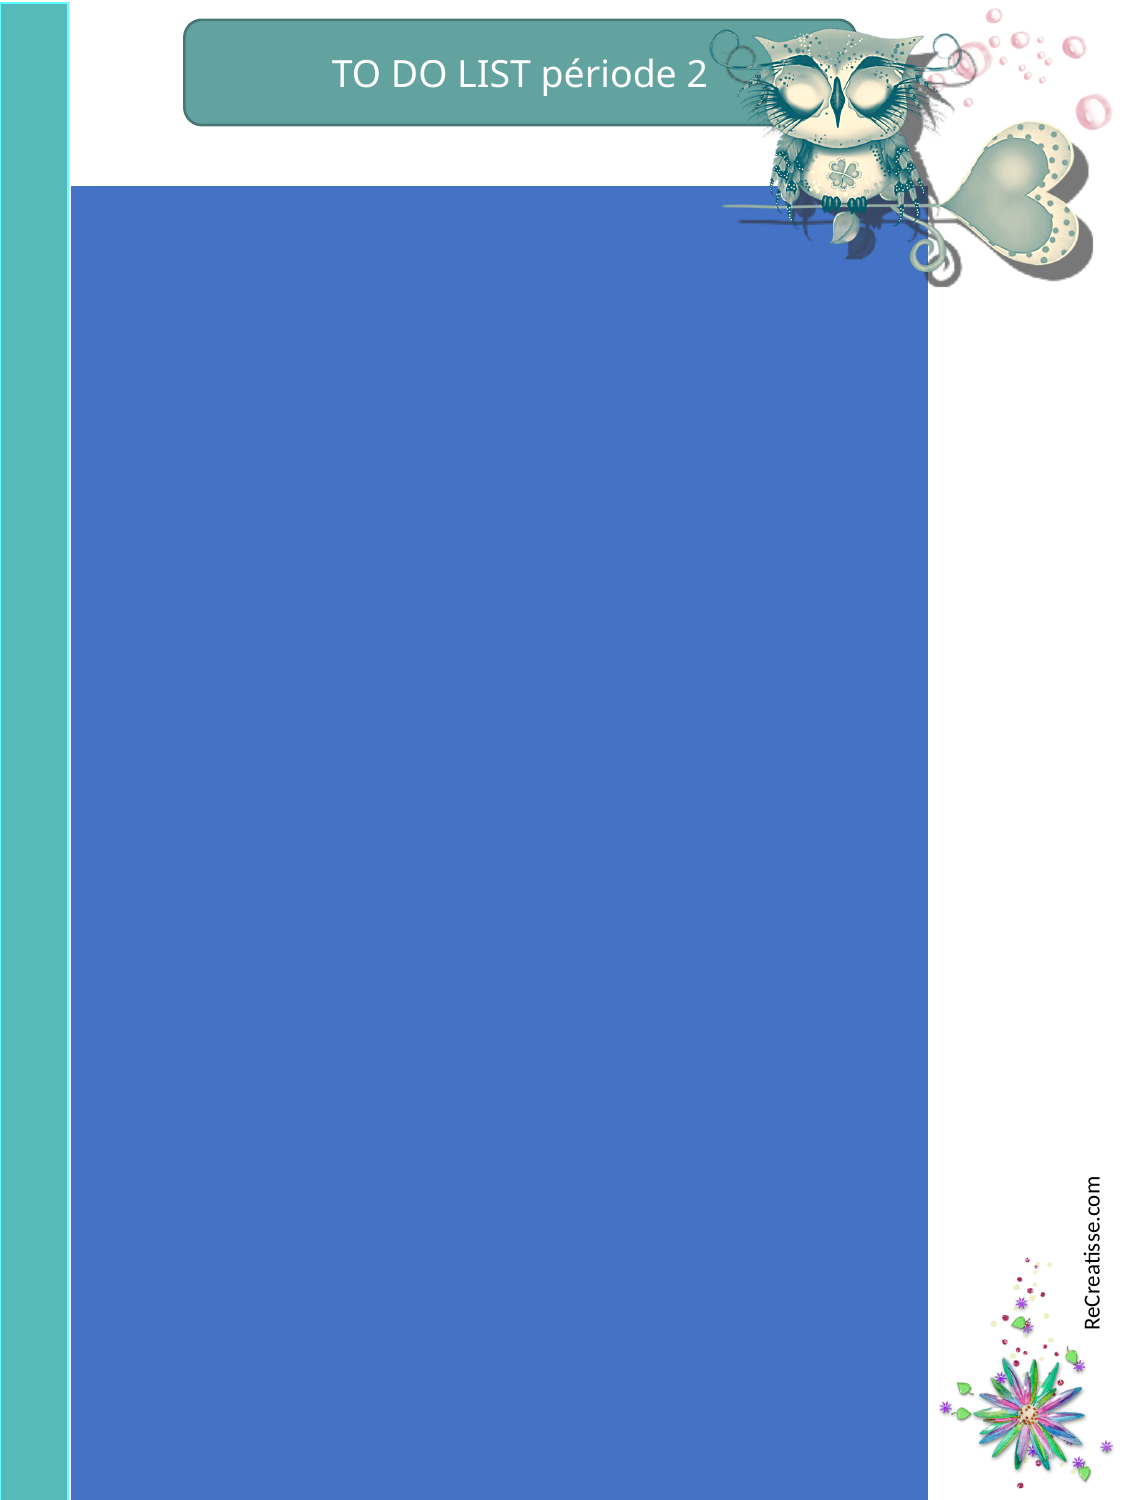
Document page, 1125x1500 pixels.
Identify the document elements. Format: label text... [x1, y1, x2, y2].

table_cell [71, 1418, 928, 1500]
table_cell [71, 1172, 928, 1254]
text_box ReCreatisse.com [1069, 1161, 1112, 1345]
table_cell [71, 1090, 928, 1172]
text_box TO DO LIST période 2 [184, 19, 854, 126]
table_cell [71, 433, 928, 515]
picture [706, 0, 1125, 272]
table_header [71, 186, 706, 268]
table_cell [71, 843, 928, 925]
text_box [0, 3, 68, 1500]
table_cell [71, 1336, 928, 1418]
table_cell [71, 350, 928, 433]
table_cell [71, 597, 928, 679]
picture [937, 1257, 1116, 1489]
table_cell [71, 515, 928, 597]
table_cell [71, 679, 928, 761]
table_cell [71, 1254, 928, 1336]
table_cell [71, 268, 928, 350]
table_cell [71, 925, 928, 1008]
table_cell [71, 1008, 928, 1090]
table_cell [71, 761, 928, 843]
